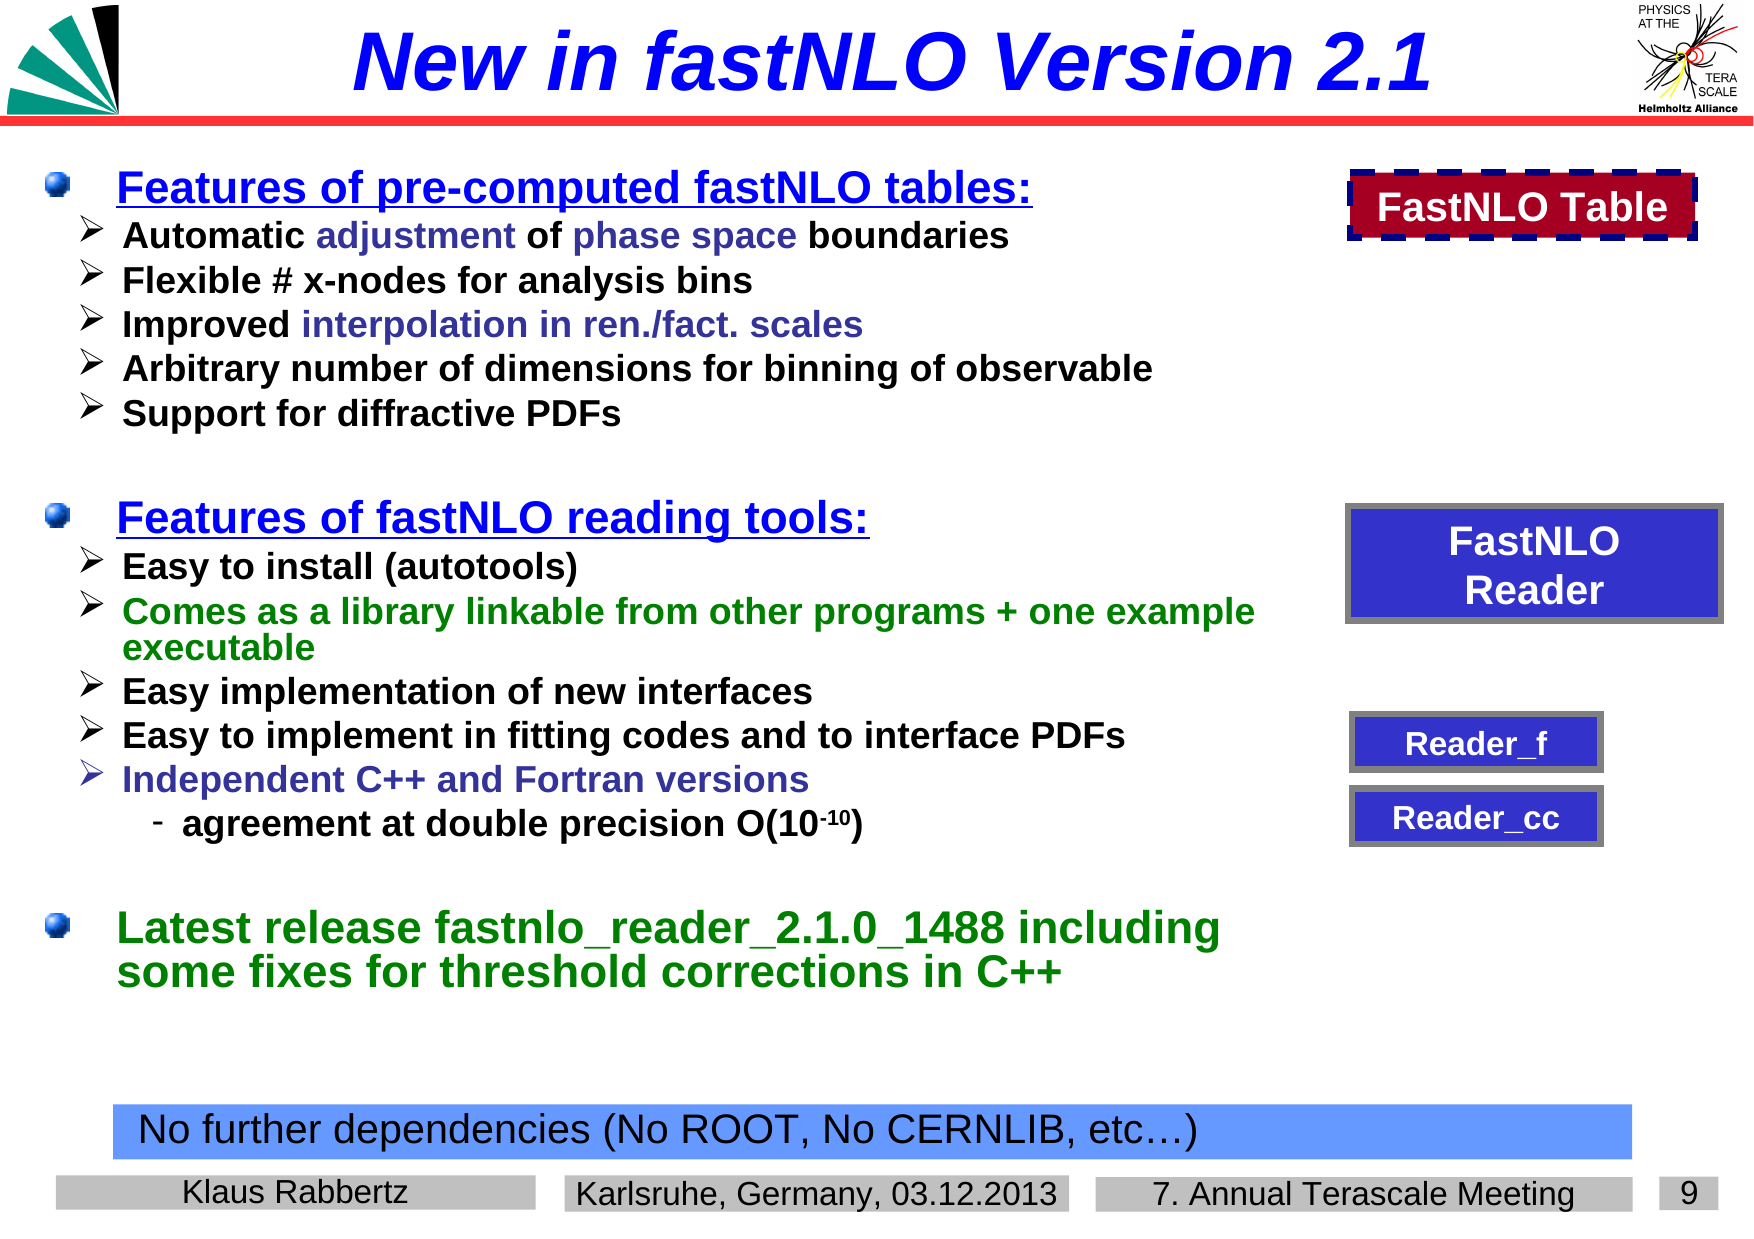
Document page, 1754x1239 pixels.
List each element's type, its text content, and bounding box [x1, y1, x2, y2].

text_box Reader_cc [1351, 788, 1601, 844]
text_box FastNLO Table [1350, 172, 1696, 238]
picture [7, 5, 119, 116]
list Features of pre-computed fastNLO tables: Automatic adjustment of phase space boundaries Flexible # x-nodes for analysis bins Improved interpolation in ren./fact. scales Arbitrary number of dimensions for binning of observable Support for diffractive PDFs Features of fastNLO reading tools: Easy to install (autotools) Comes as a library linkable from other programs + one example executable Easy implementation of new interfaces Easy to implement in fitting codes and to interface PDFs Independent C++ and Fortran versions agreement at double precision O(10-10) Latest release fastnlo_reader_2.1.0_1488 including some fixes for threshold corrections in C++ [18, 160, 1341, 1095]
picture [1631, 1, 1745, 115]
text_box Reader_f [1351, 714, 1601, 770]
title New in fastNLO Version 2.1 [123, 0, 1606, 115]
text_box No further dependencies (No ROOT, No CERNLIB, etc…) [113, 1104, 1633, 1160]
text_box FastNLO Reader [1347, 505, 1721, 621]
